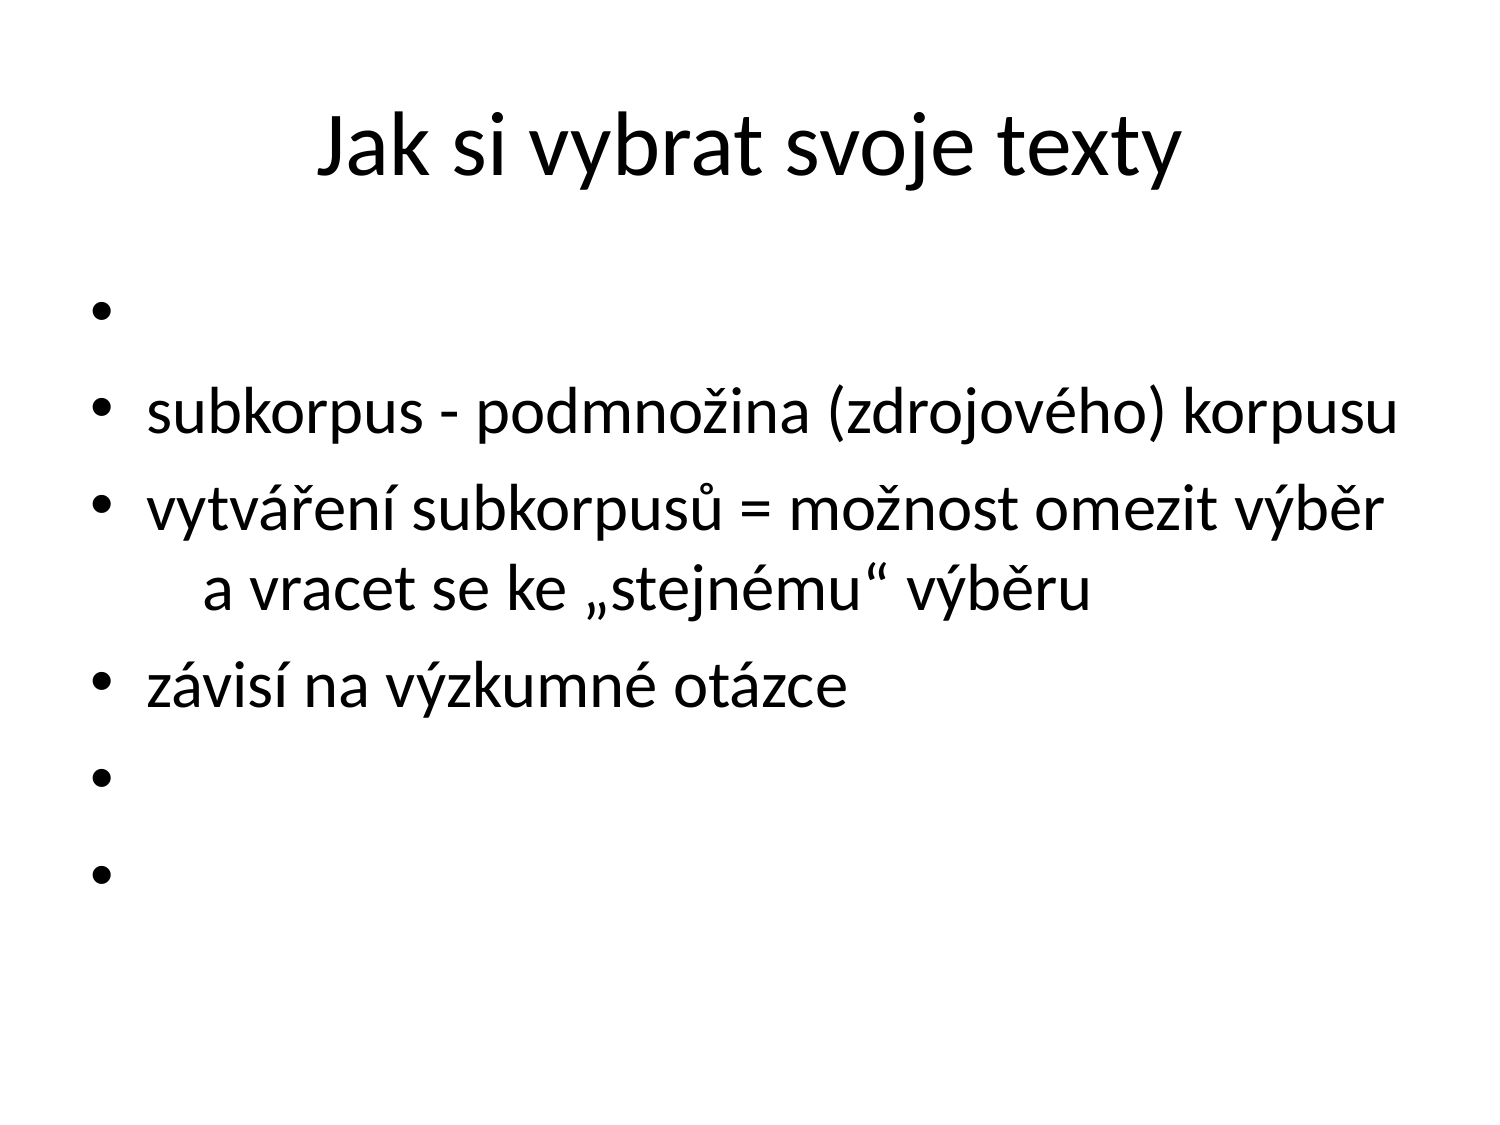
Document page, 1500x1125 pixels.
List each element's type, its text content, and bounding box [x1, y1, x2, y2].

title Jak si vybrat svoje texty [75, 45, 1426, 233]
list subkorpus - podmnožina (zdrojového) korpusu vytváření subkorpusů = možnost omezit výběr a vracet se ke „stejnému“ výběru závisí na výzkumné otázce [75, 262, 1426, 1005]
